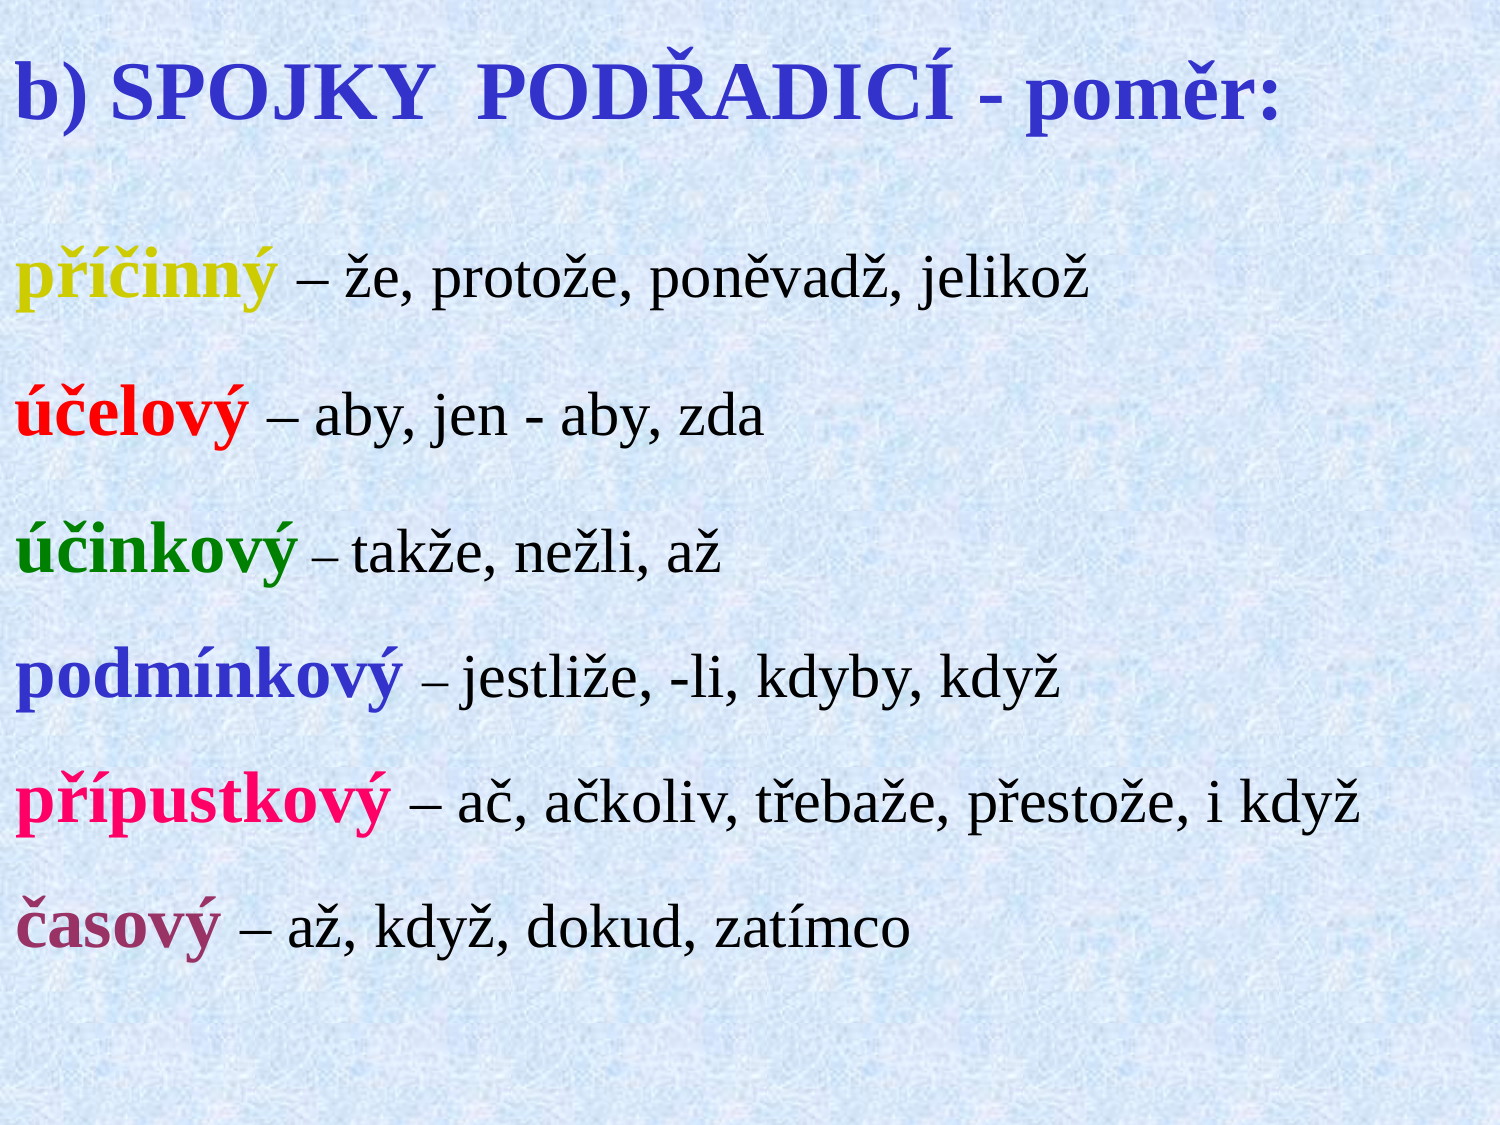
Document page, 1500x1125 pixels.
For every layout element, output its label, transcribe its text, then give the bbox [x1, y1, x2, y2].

text_box podmínkový – jestliže, -li, kdyby, když [0, 624, 1077, 722]
text_box b) SPOJKY PODŘADICÍ - poměr: [0, 37, 1500, 757]
text_box příčinný – že, protože, poněvadž, jelikož [0, 224, 1106, 322]
text_box časový – až, když, dokud, zatímco [0, 874, 928, 972]
text_box účelový – aby, jen - aby, zda [0, 362, 781, 459]
text_box účinkový – takže, nežli, až [0, 499, 738, 597]
text_box přípustkový – ač, ačkoliv, třebaže, přestože, i když [0, 749, 1377, 847]
